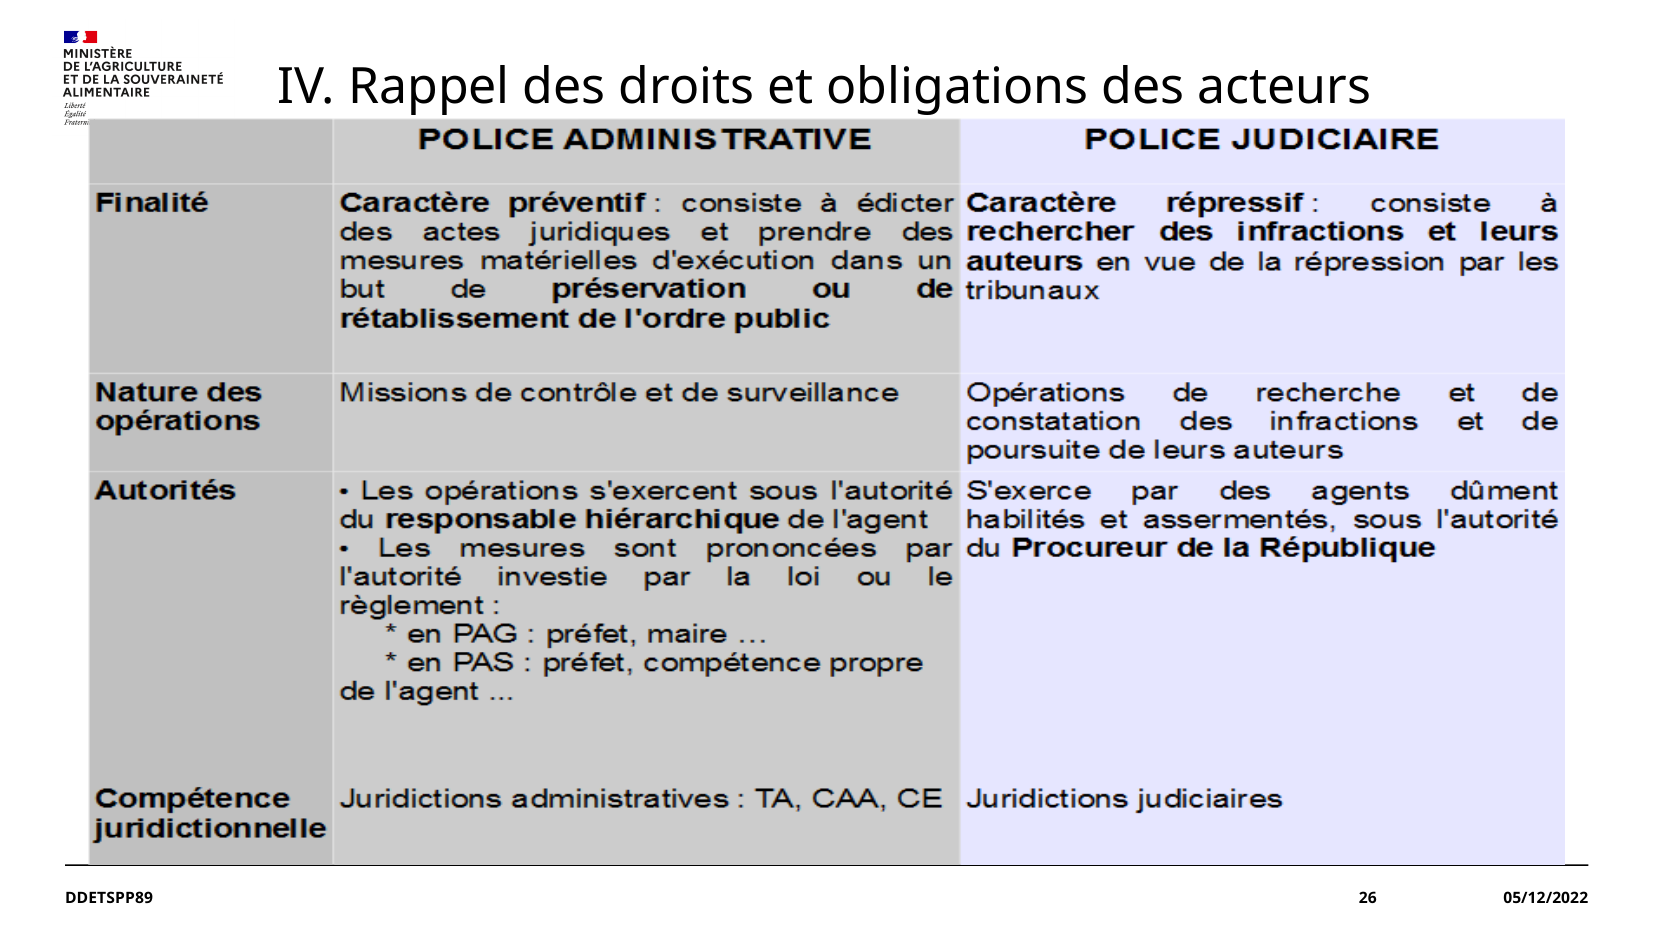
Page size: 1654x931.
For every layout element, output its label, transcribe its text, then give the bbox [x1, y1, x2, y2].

picture [52, 19, 1565, 865]
slide_number 05/12/2022 [1377, 864, 1589, 931]
footer DDETSPP89 [65, 864, 1132, 931]
slide_number 26 [1132, 865, 1377, 931]
title IV. Rappel des droits et obligations des acteurs [206, 0, 1654, 168]
